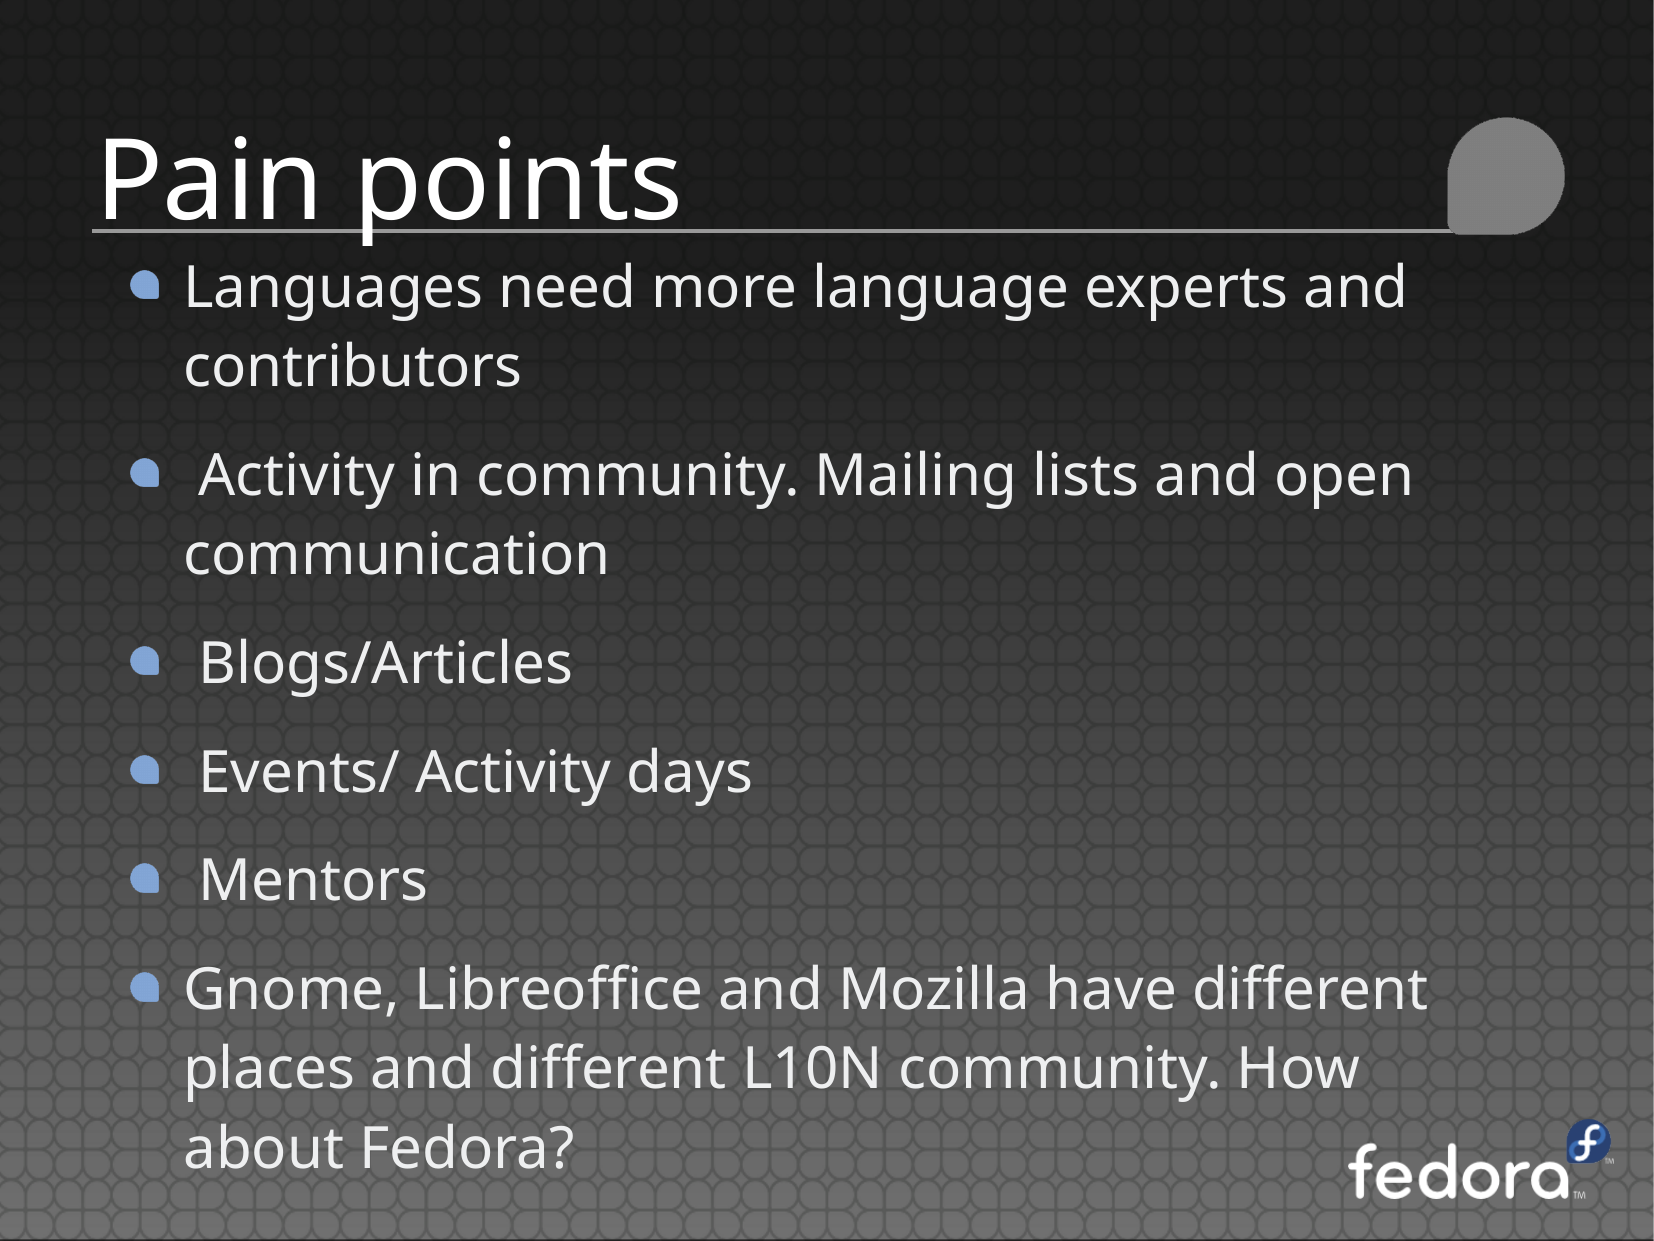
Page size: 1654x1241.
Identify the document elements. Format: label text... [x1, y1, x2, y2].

list Languages need more language experts and contributors Activity in community. Mailing lists and open communication Blogs/Articles Events/ Activity days Mentors Gnome, Libreoffice and Mozilla have different places and different L10N community. How about Fedora? [112, 244, 1501, 1194]
picture [0, 0, 1654, 1241]
title Pain points [94, 100, 1426, 251]
